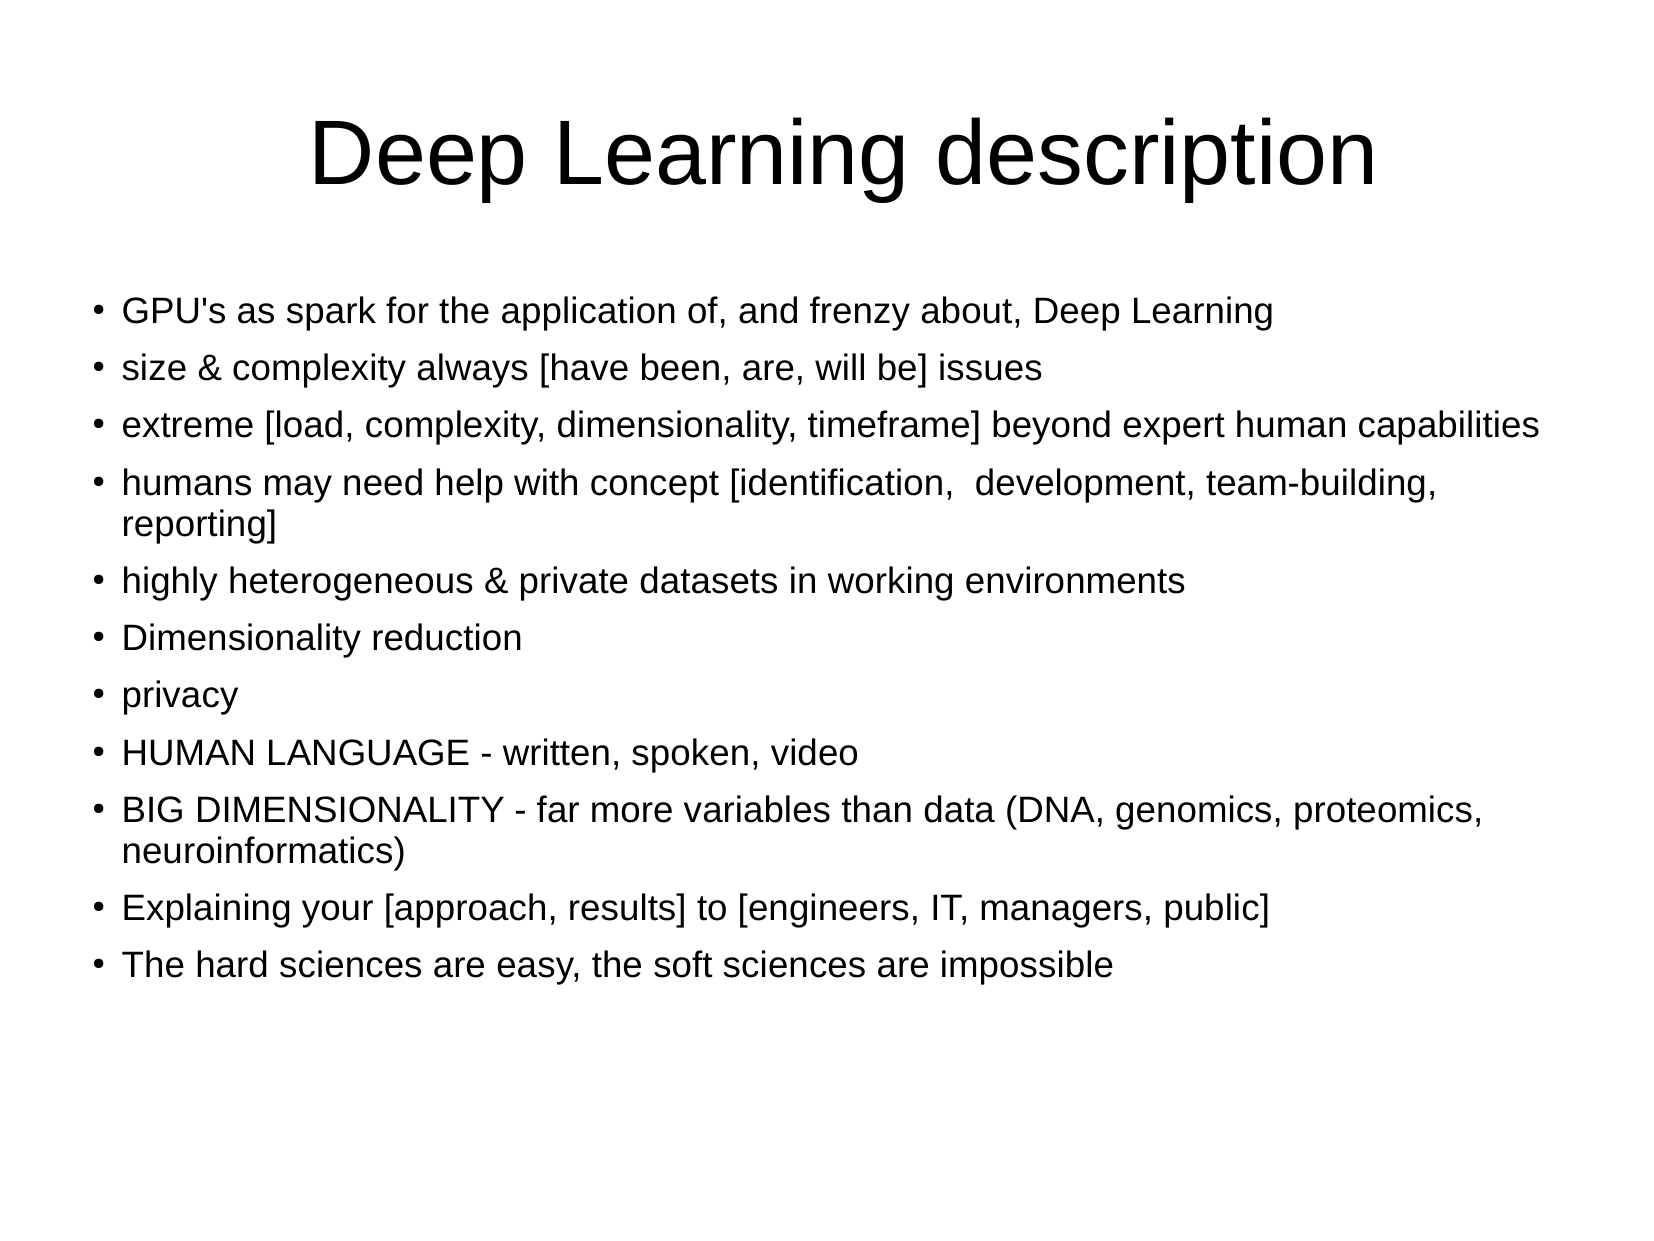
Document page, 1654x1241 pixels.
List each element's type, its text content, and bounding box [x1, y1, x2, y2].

list GPU's as spark for the application of, and frenzy about, Deep Learning size & complexity always [have been, are, will be] issues extreme [load, complexity, dimensionality, timeframe] beyond expert human capabilities humans may need help with concept [identification, development, team-building, reporting] highly heterogeneous & private datasets in working environments Dimensionality reduction privacy HUMAN LANGUAGE - written, spoken, video BIG DIMENSIONALITY - far more variables than data (DNA, genomics, proteomics, neuroinformatics) Explaining your [approach, results] to [engineers, IT, managers, public] The hard sciences are easy, the soft sciences are impossible [82, 290, 1571, 1010]
title Deep Learning description [82, 49, 1571, 257]
